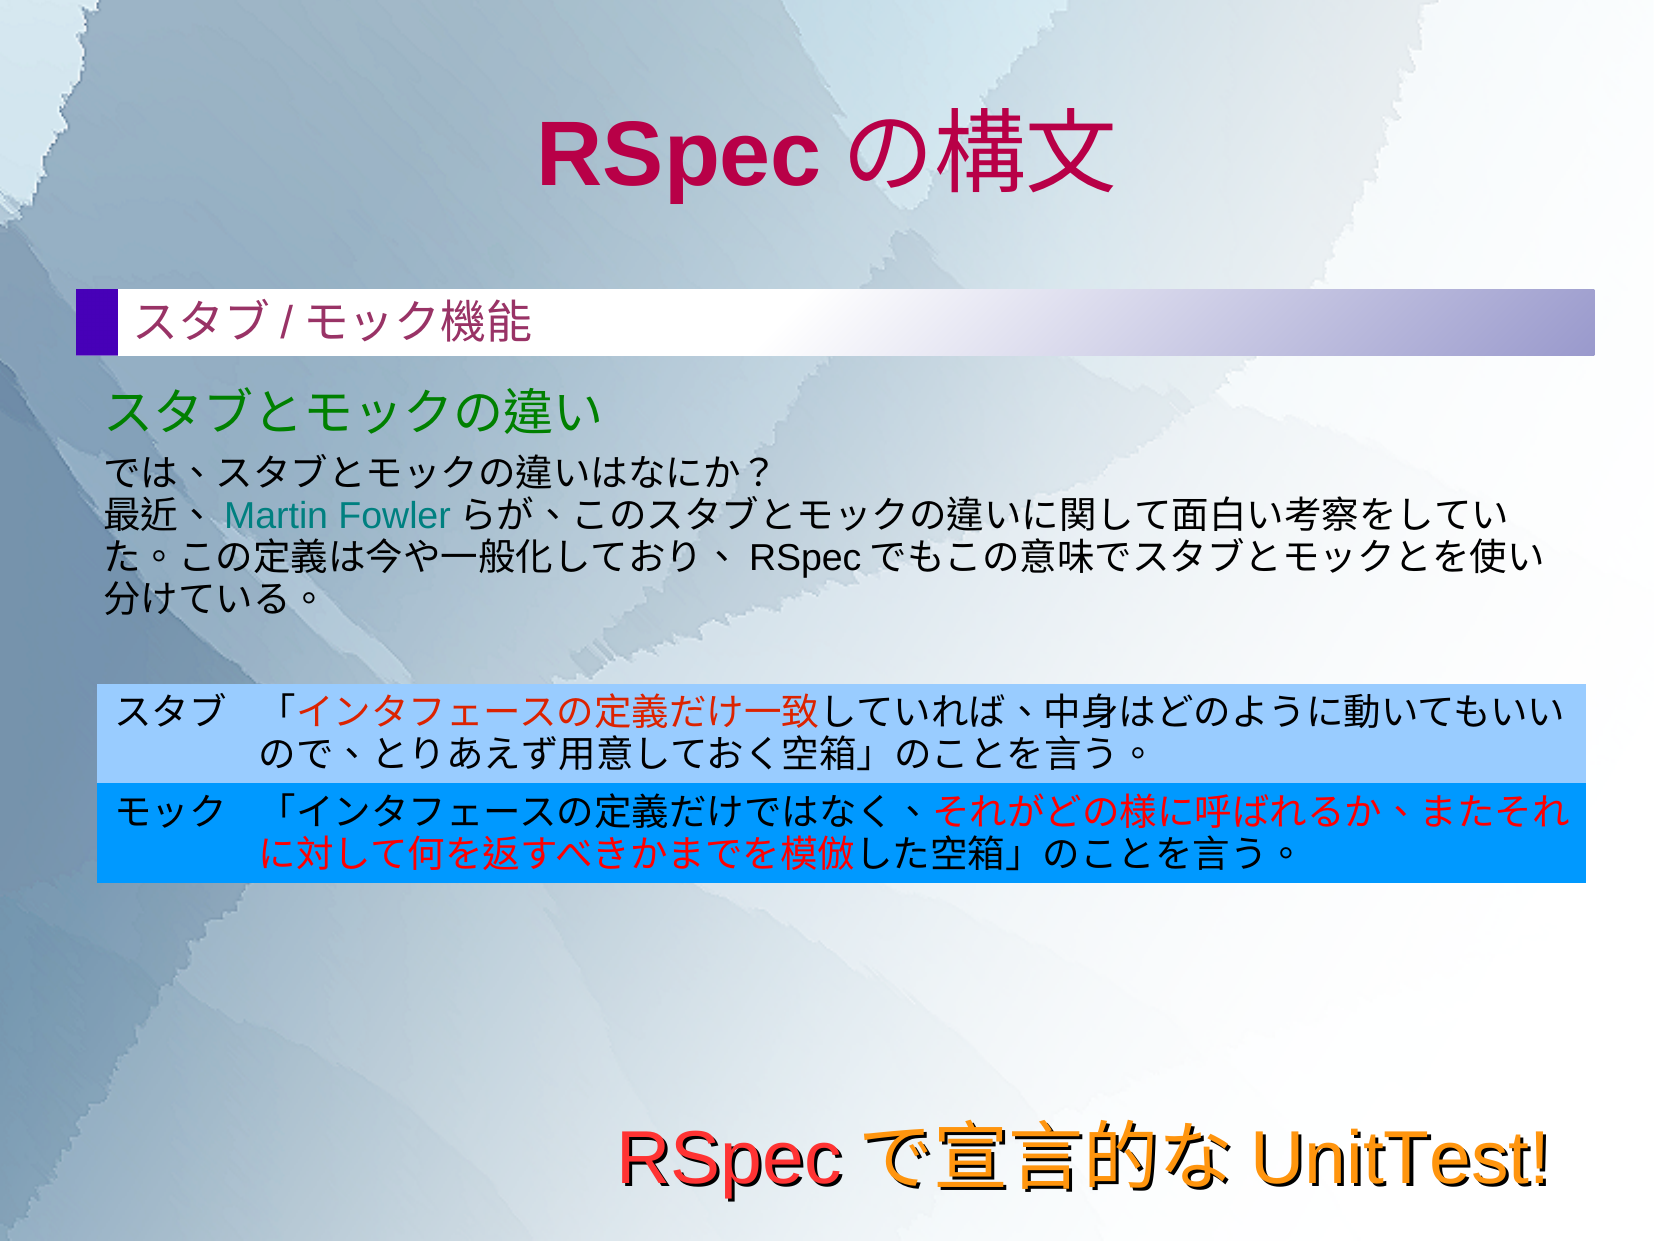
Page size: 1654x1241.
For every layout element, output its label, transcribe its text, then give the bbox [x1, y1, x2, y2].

table_cell モック [97, 783, 244, 883]
text_box では、スタブとモックの違いはなにか？ 最近、Martin Fowlerらが、このスタブとモックの違いに関して面白い考察をしていた。この定義は今や一般化しており、RSpecでもこの意味でスタブとモックとを使い分けている。 [88, 445, 1595, 650]
text_box スタブとモックの違い [88, 378, 1246, 445]
title RSpecの構文 [83, 57, 1572, 250]
text_box RSpecで宣言的なUnitTest! [561, 1107, 1566, 1207]
table_header スタブ [97, 684, 244, 783]
picture [0, 0, 1654, 1241]
text_box スタブ/モック機能 [118, 289, 1595, 356]
table_header 「インタフェースの定義だけ一致していれば、中身はどのように動いてもいいので、とりあえず用意しておく空箱」のことを言う。 [244, 684, 1586, 783]
table_cell 「インタフェースの定義だけではなく、それがどの様に呼ばれるか、またそれに対して何を返すべきかまでを模倣した空箱」のことを言う。 [244, 783, 1586, 883]
